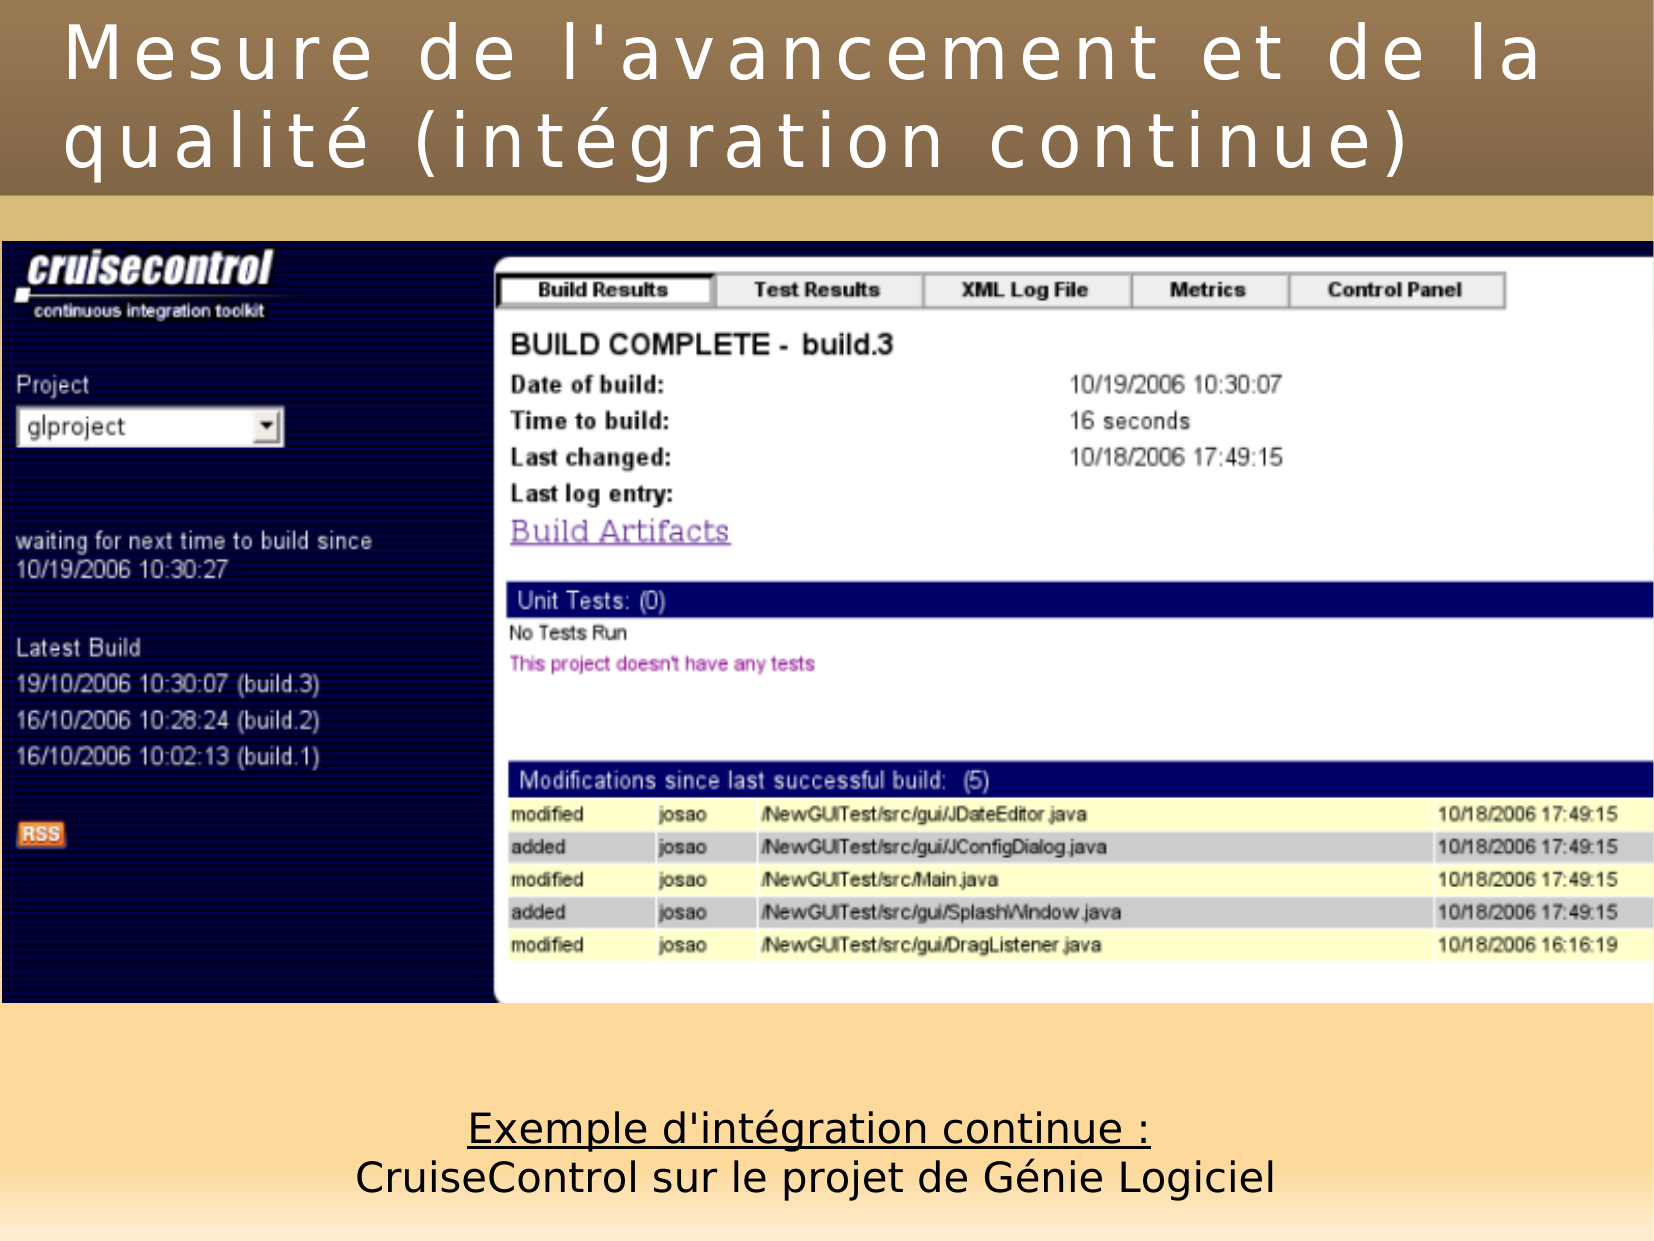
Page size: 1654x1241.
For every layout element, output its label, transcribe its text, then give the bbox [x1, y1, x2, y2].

text_box Exemple d'intégration continue : CruiseControl sur le projet de Génie Logiciel [39, 1097, 1593, 1210]
picture [0, 0, 1654, 1241]
title Mesure de l'avancement et de la qualité (intégration continue) [62, 10, 1598, 185]
